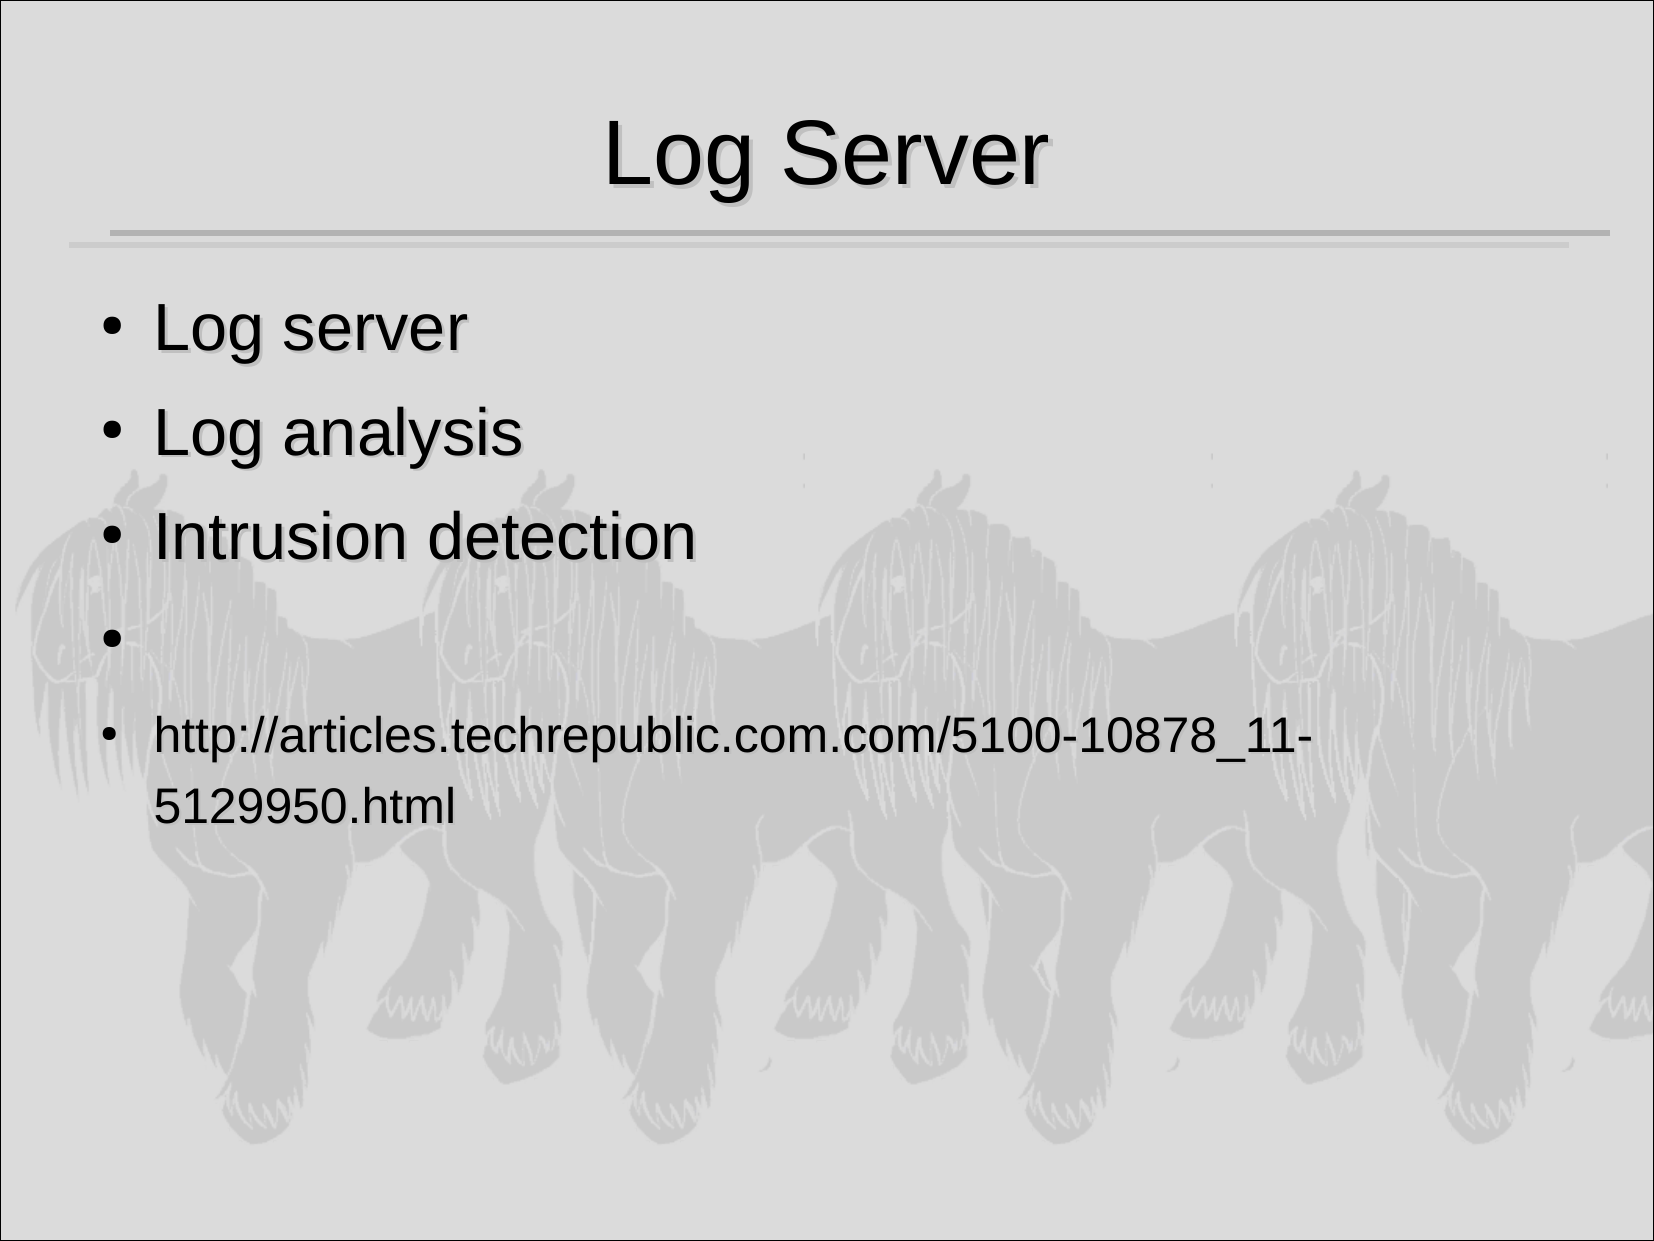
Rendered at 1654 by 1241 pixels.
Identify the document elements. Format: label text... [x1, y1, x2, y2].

list Log server Log analysis Intrusion detection http://articles.techrepublic.com.com/5100-10878_11-5129950.html [82, 290, 1571, 1094]
title Log Server [82, 56, 1571, 250]
